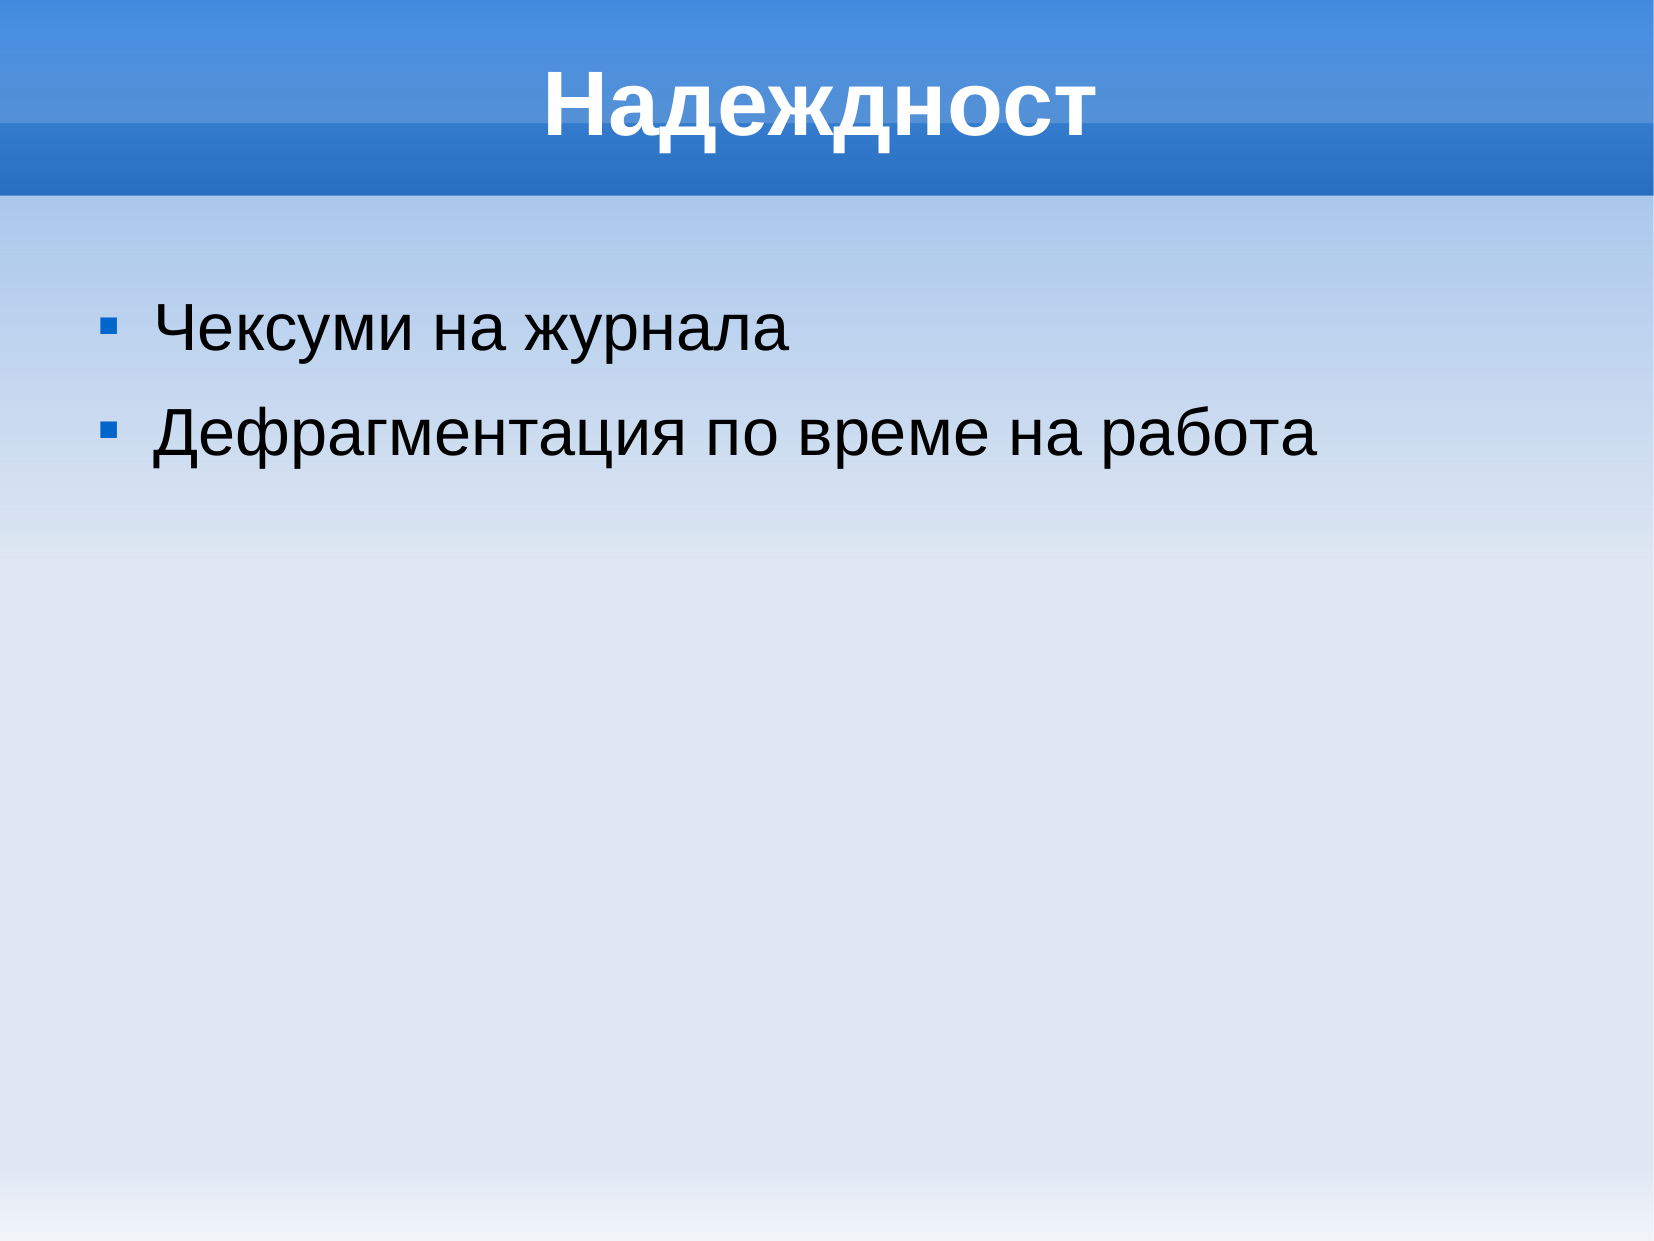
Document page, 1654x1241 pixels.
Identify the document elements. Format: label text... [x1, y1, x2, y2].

list Чексуми на журнала Дефрагментация по време на работа [82, 290, 1571, 1094]
title Надеждност [76, 7, 1565, 200]
picture [0, 0, 1654, 1241]
